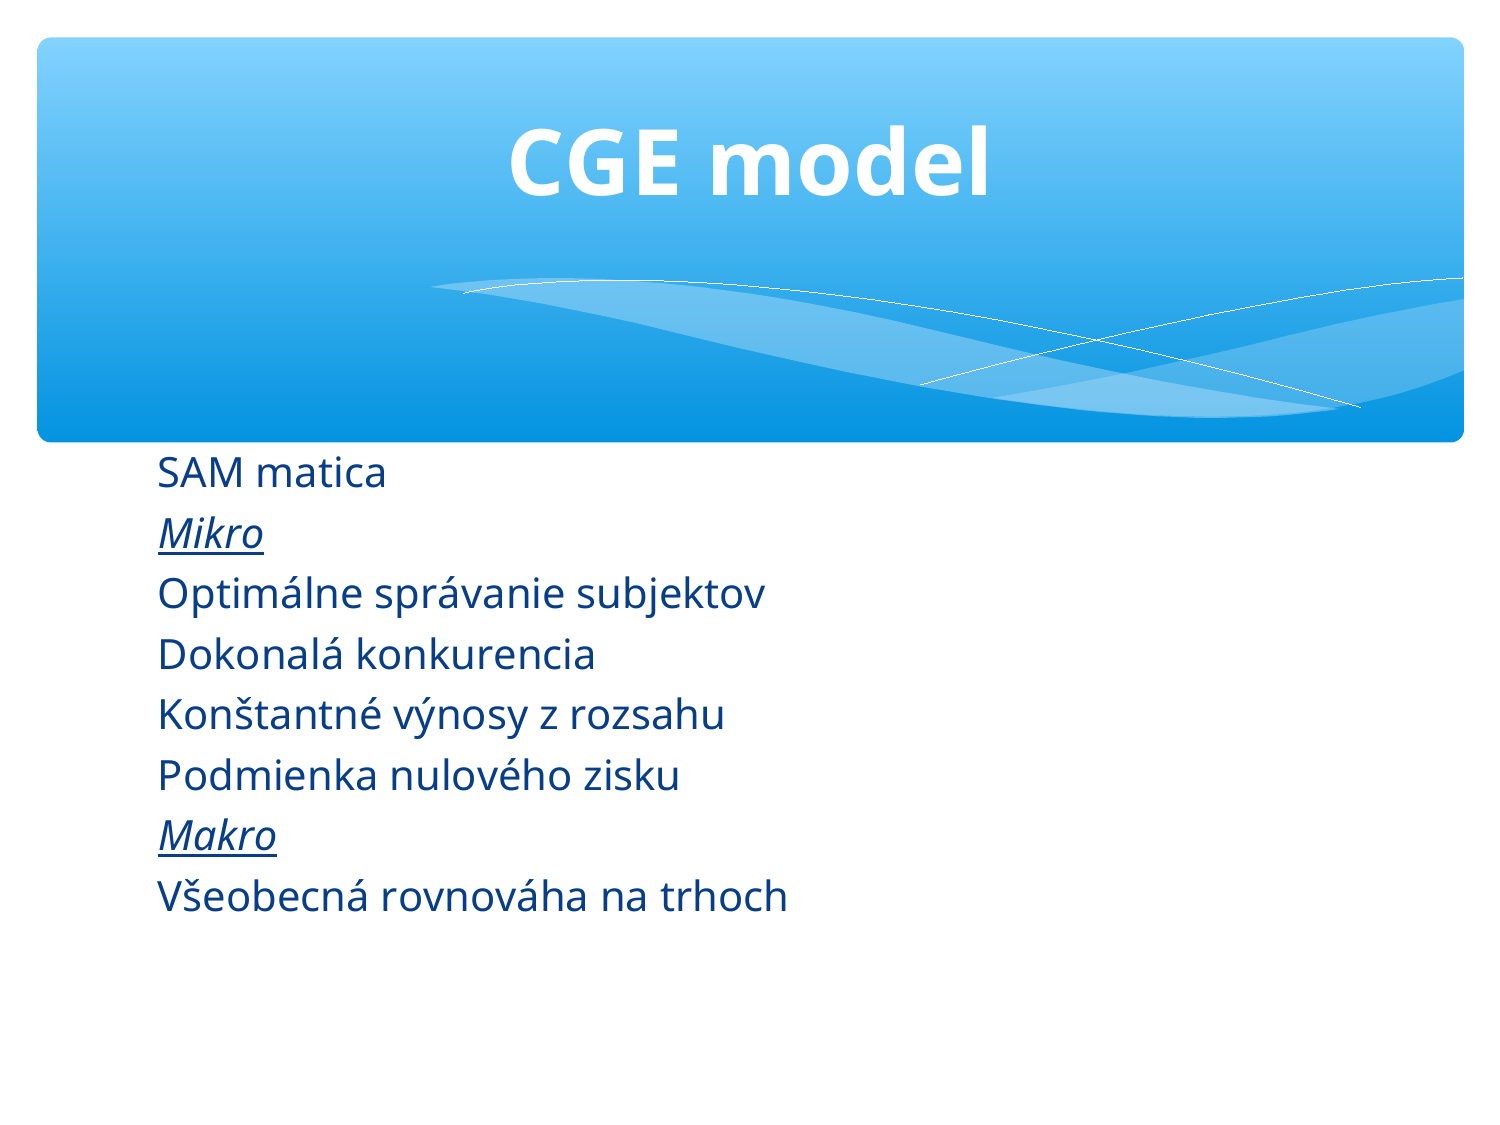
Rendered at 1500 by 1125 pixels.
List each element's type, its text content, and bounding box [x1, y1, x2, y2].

list SAM matica Mikro Optimálne správanie subjektov Dokonalá konkurencia Konštantné výnosy z rozsahu Podmienka nulového zisku Makro Všeobecná rovnováha na trhoch [142, 438, 1359, 1005]
title CGE model [75, 55, 1426, 262]
